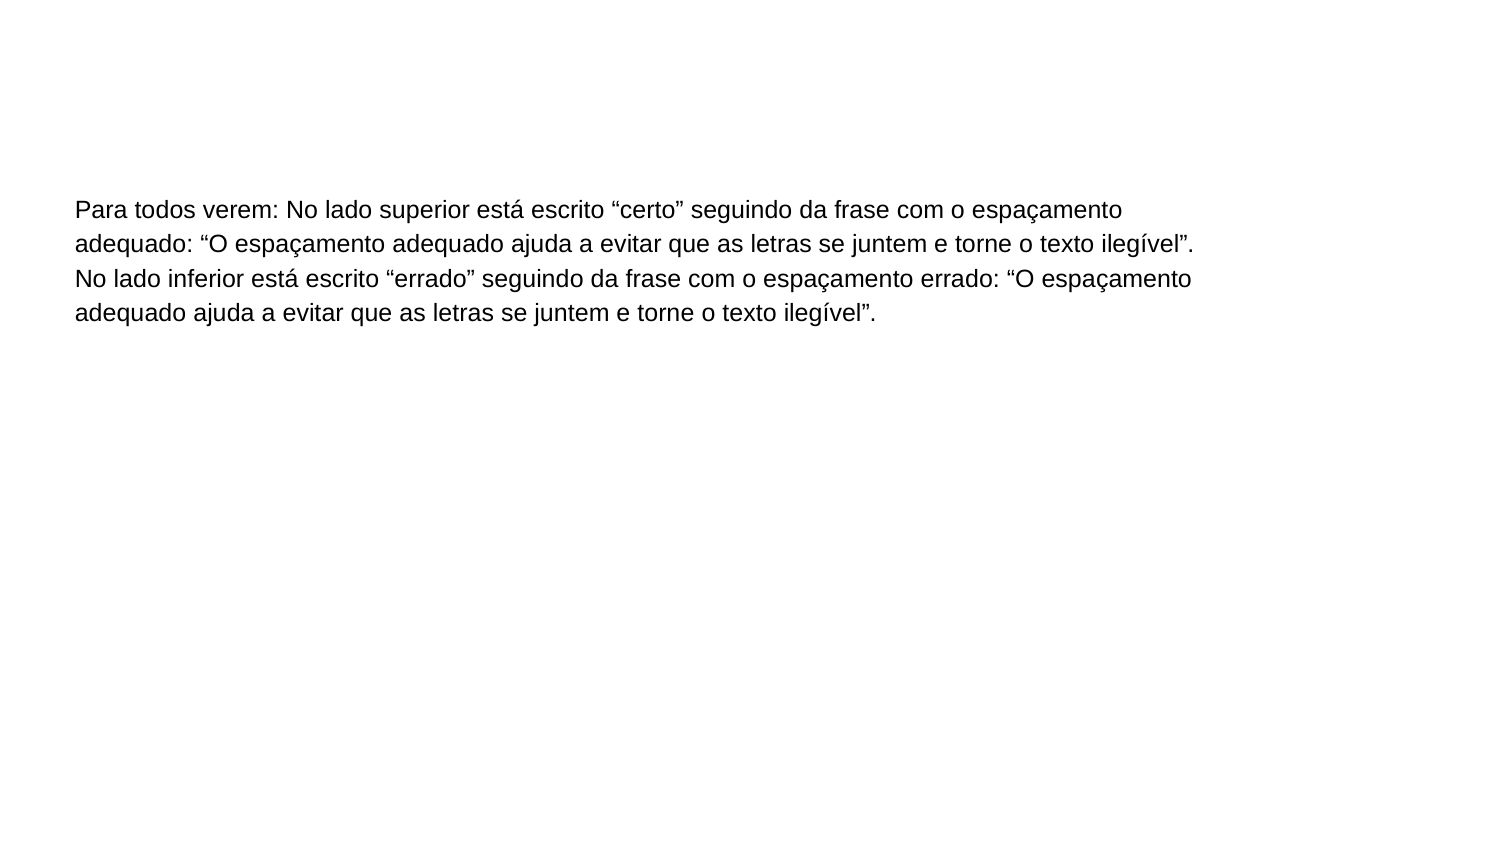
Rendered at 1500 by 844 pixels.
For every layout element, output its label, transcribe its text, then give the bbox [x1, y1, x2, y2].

list Para todos verem: No lado superior está escrito “certo” seguindo da frase com o espaçamento adequado: “O espaçamento adequado ajuda a evitar que as letras se juntem e torne o texto ilegível”. No lado inferior está escrito “errado” seguindo da frase com o espaçamento errado: “O espaçamento adequado ajuda a evitar que as letras se juntem e torne o texto ilegível”. [51, 189, 1251, 355]
